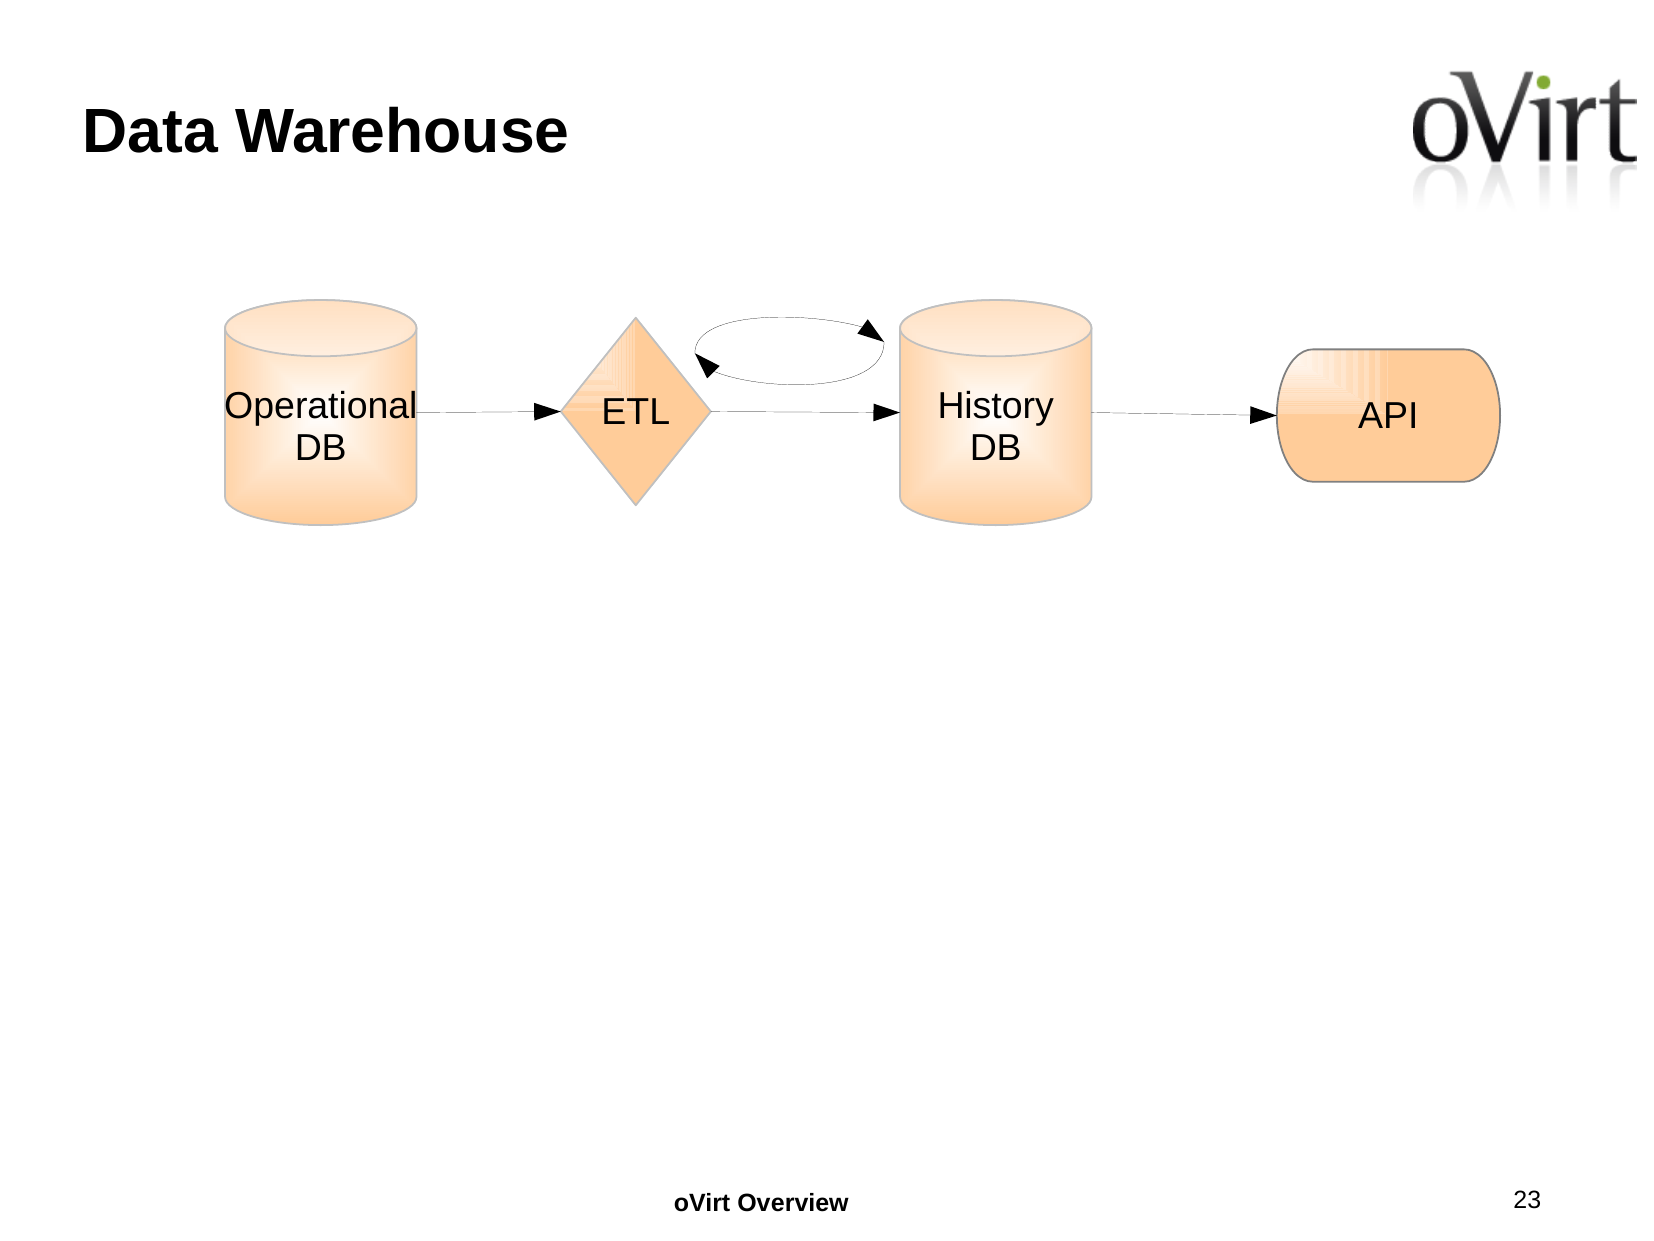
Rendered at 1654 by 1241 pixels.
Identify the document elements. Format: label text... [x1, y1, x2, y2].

picture [1571, 63, 1637, 212]
text_box API [1276, 349, 1501, 482]
title Data Warehouse [82, 37, 1571, 226]
text_box ETL [561, 317, 711, 506]
text_box Operational DB [225, 331, 417, 526]
text_box History DB [900, 331, 1092, 526]
